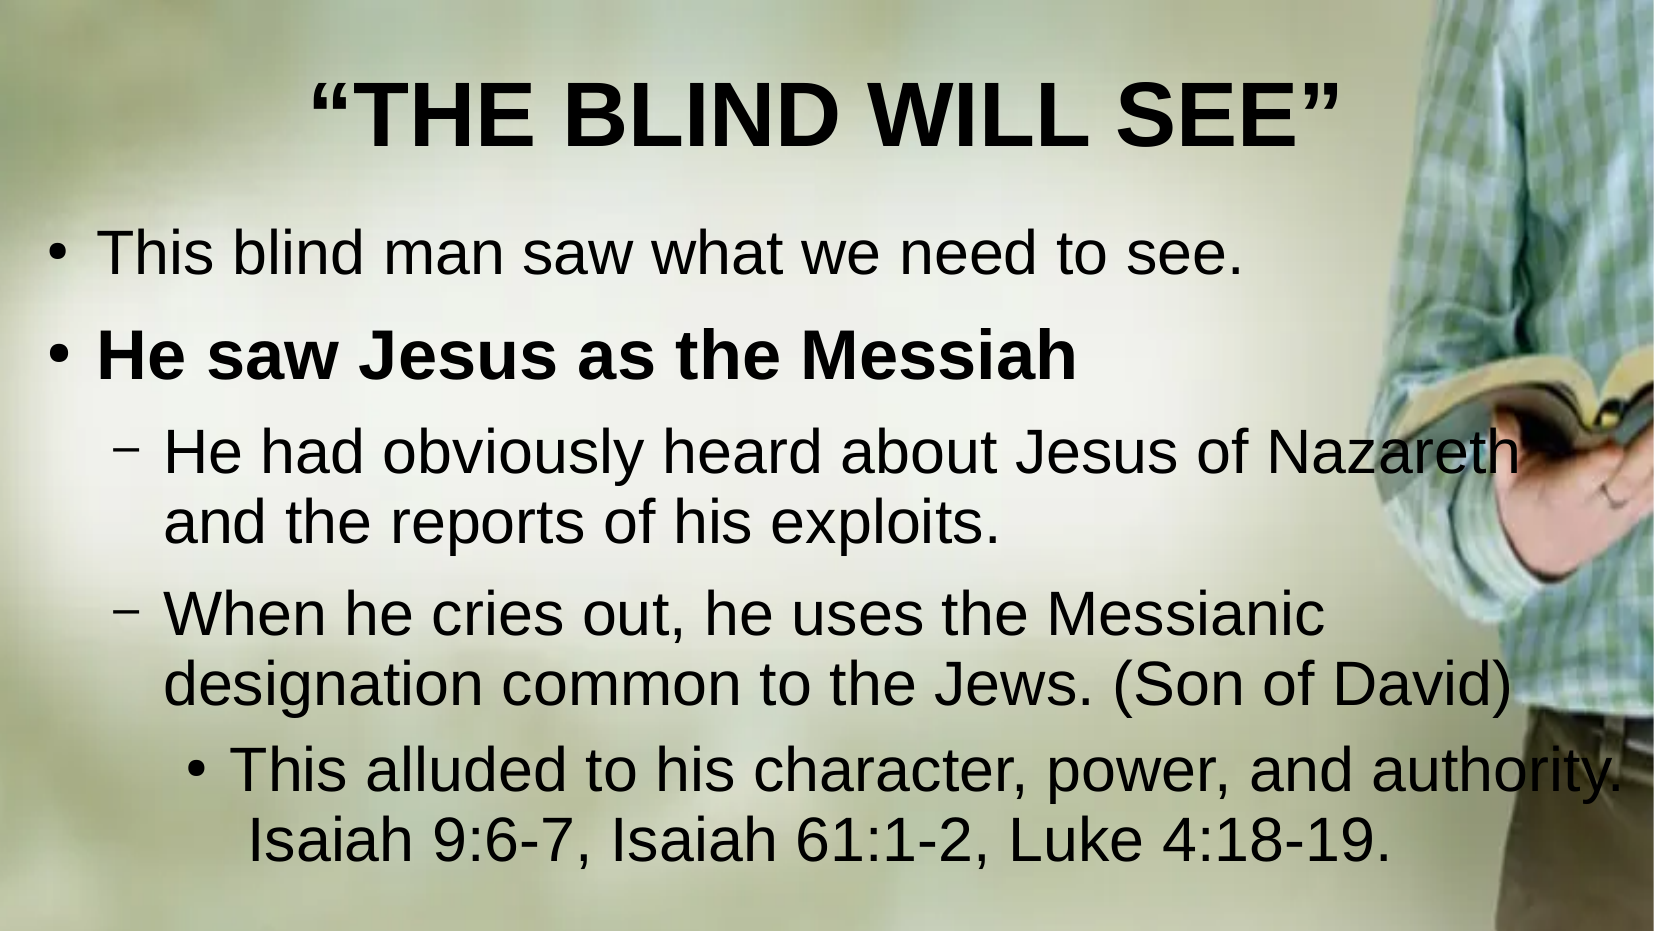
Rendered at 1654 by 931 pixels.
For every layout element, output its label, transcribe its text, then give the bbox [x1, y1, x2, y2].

picture [0, 0, 1654, 931]
title “THE BLIND WILL SEE” [82, 37, 1571, 193]
list This blind man saw what we need to see. He saw Jesus as the Messiah He had obviously heard about Jesus of Nazareth and the reports of his exploits. When he cries out, he uses the Messianic designation common to the Jews. (Son of David) This alluded to his character, power, and authority. Isaiah 9:6-7, Isaiah 61:1-2, Luke 4:18-19. [30, 217, 1636, 931]
